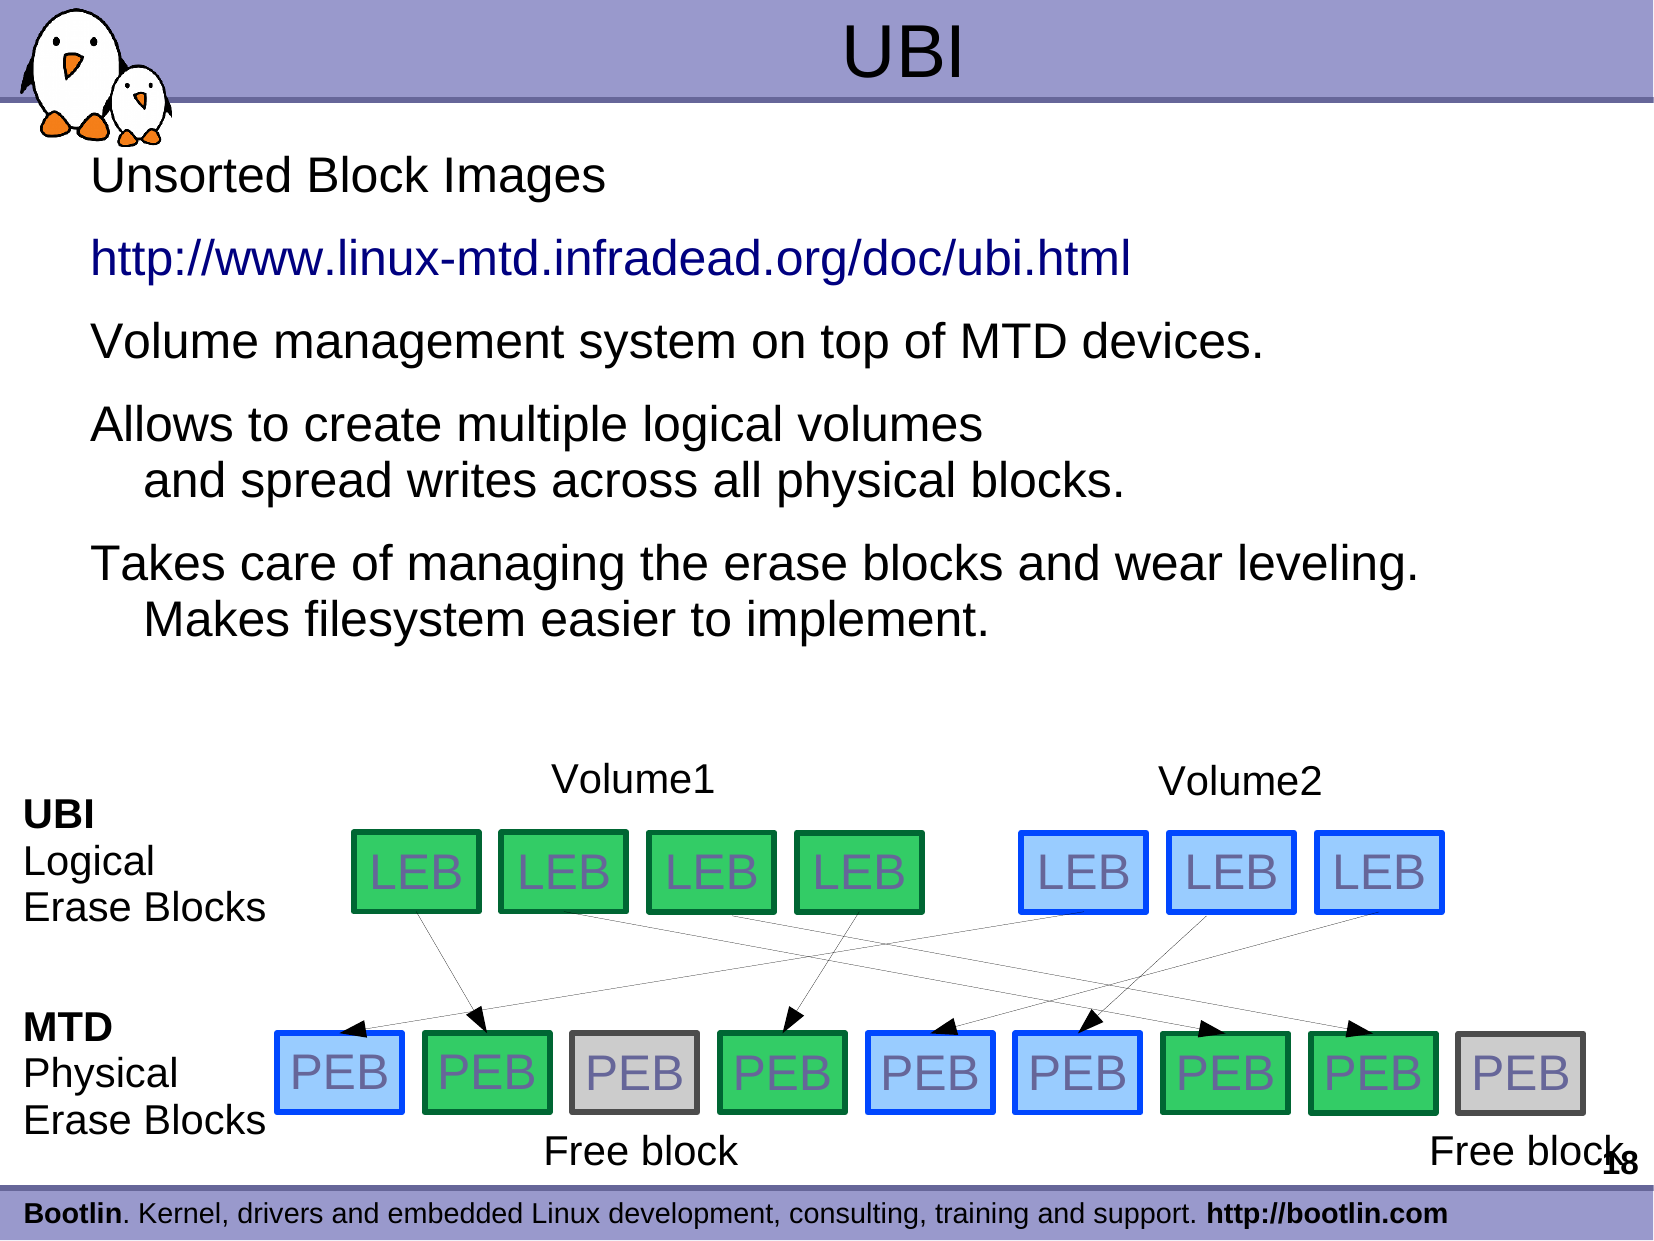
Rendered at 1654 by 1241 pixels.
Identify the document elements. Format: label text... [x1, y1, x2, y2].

text_box LEB [796, 832, 922, 912]
text_box PEB [1310, 1033, 1436, 1113]
text_box PEB [867, 1033, 993, 1113]
text_box PEB [1163, 1033, 1289, 1113]
text_box Free block [543, 1127, 739, 1180]
text_box PEB [276, 1033, 402, 1113]
text_box PEB [572, 1033, 698, 1113]
text_box LEB [353, 832, 479, 912]
text_box Volume2 [1158, 757, 1324, 811]
text_box LEB [1168, 832, 1294, 912]
text_box LEB [1316, 832, 1442, 912]
text_box PEB [1015, 1033, 1141, 1113]
text_box LEB [1021, 832, 1147, 912]
text_box UBI Logical Erase Blocks [22, 791, 268, 950]
text_box PEB [1458, 1033, 1584, 1113]
text_box LEB [501, 832, 627, 912]
list Unsorted Block Images http://www.linux-mtd.infradead.org/doc/ubi.html Volume management system on top of MTD devices. Allows to create multiple logical volumes and spread writes across all physical blocks. Takes care of managing the erase blocks and wear leveling. Makes filesystem easier to implement. [72, 147, 1485, 780]
title UBI [178, 5, 1631, 97]
picture [20, 8, 172, 147]
text_box PEB [424, 1033, 550, 1113]
text_box PEB [719, 1033, 845, 1113]
text_box MTD Physical Erase Blocks [22, 1003, 268, 1162]
text_box Free block [1429, 1127, 1625, 1180]
text_box Volume1 [550, 755, 716, 808]
text_box LEB [649, 832, 775, 912]
